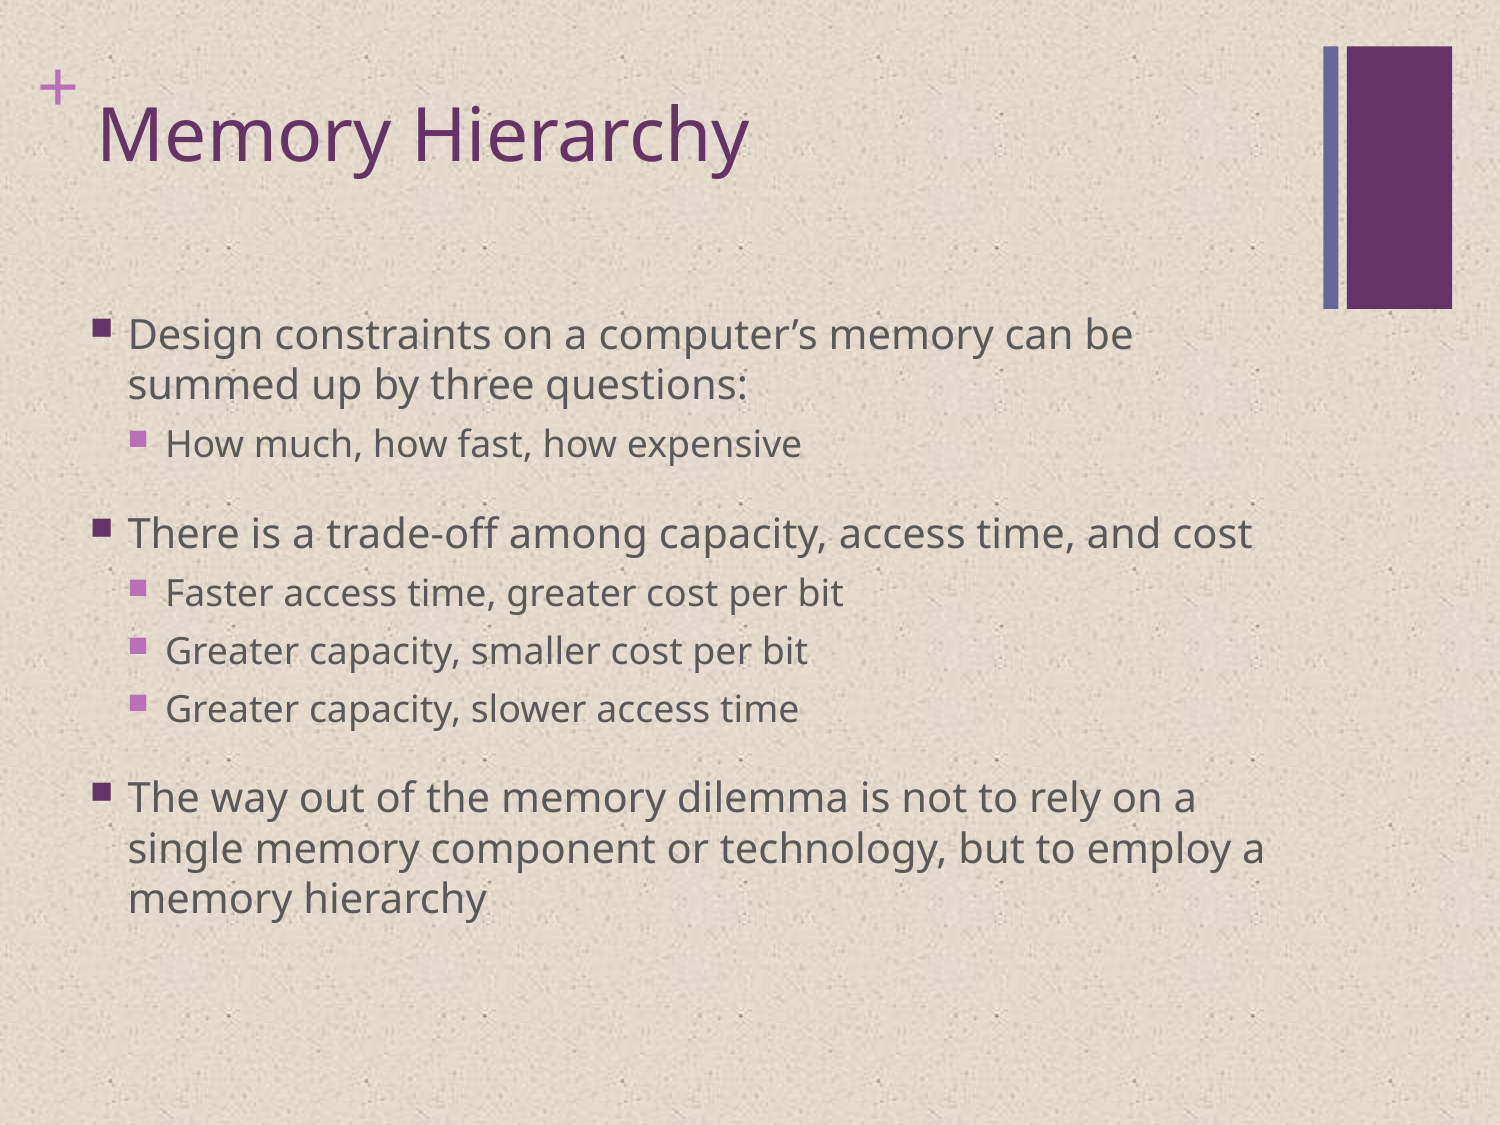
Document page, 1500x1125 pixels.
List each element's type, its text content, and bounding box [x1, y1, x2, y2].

title Memory Hierarchy [81, 79, 1322, 263]
picture [0, 0, 1500, 1125]
list Design constraints on a computer’s memory can be summed up by three questions: How much, how fast, how expensive There is a trade-off among capacity, access time, and cost Faster access time, greater cost per bit Greater capacity, smaller cost per bit Greater capacity, slower access time The way out of the memory dilemma is not to rely on a single memory component or technology, but to employ a memory hierarchy [75, 299, 1315, 1075]
